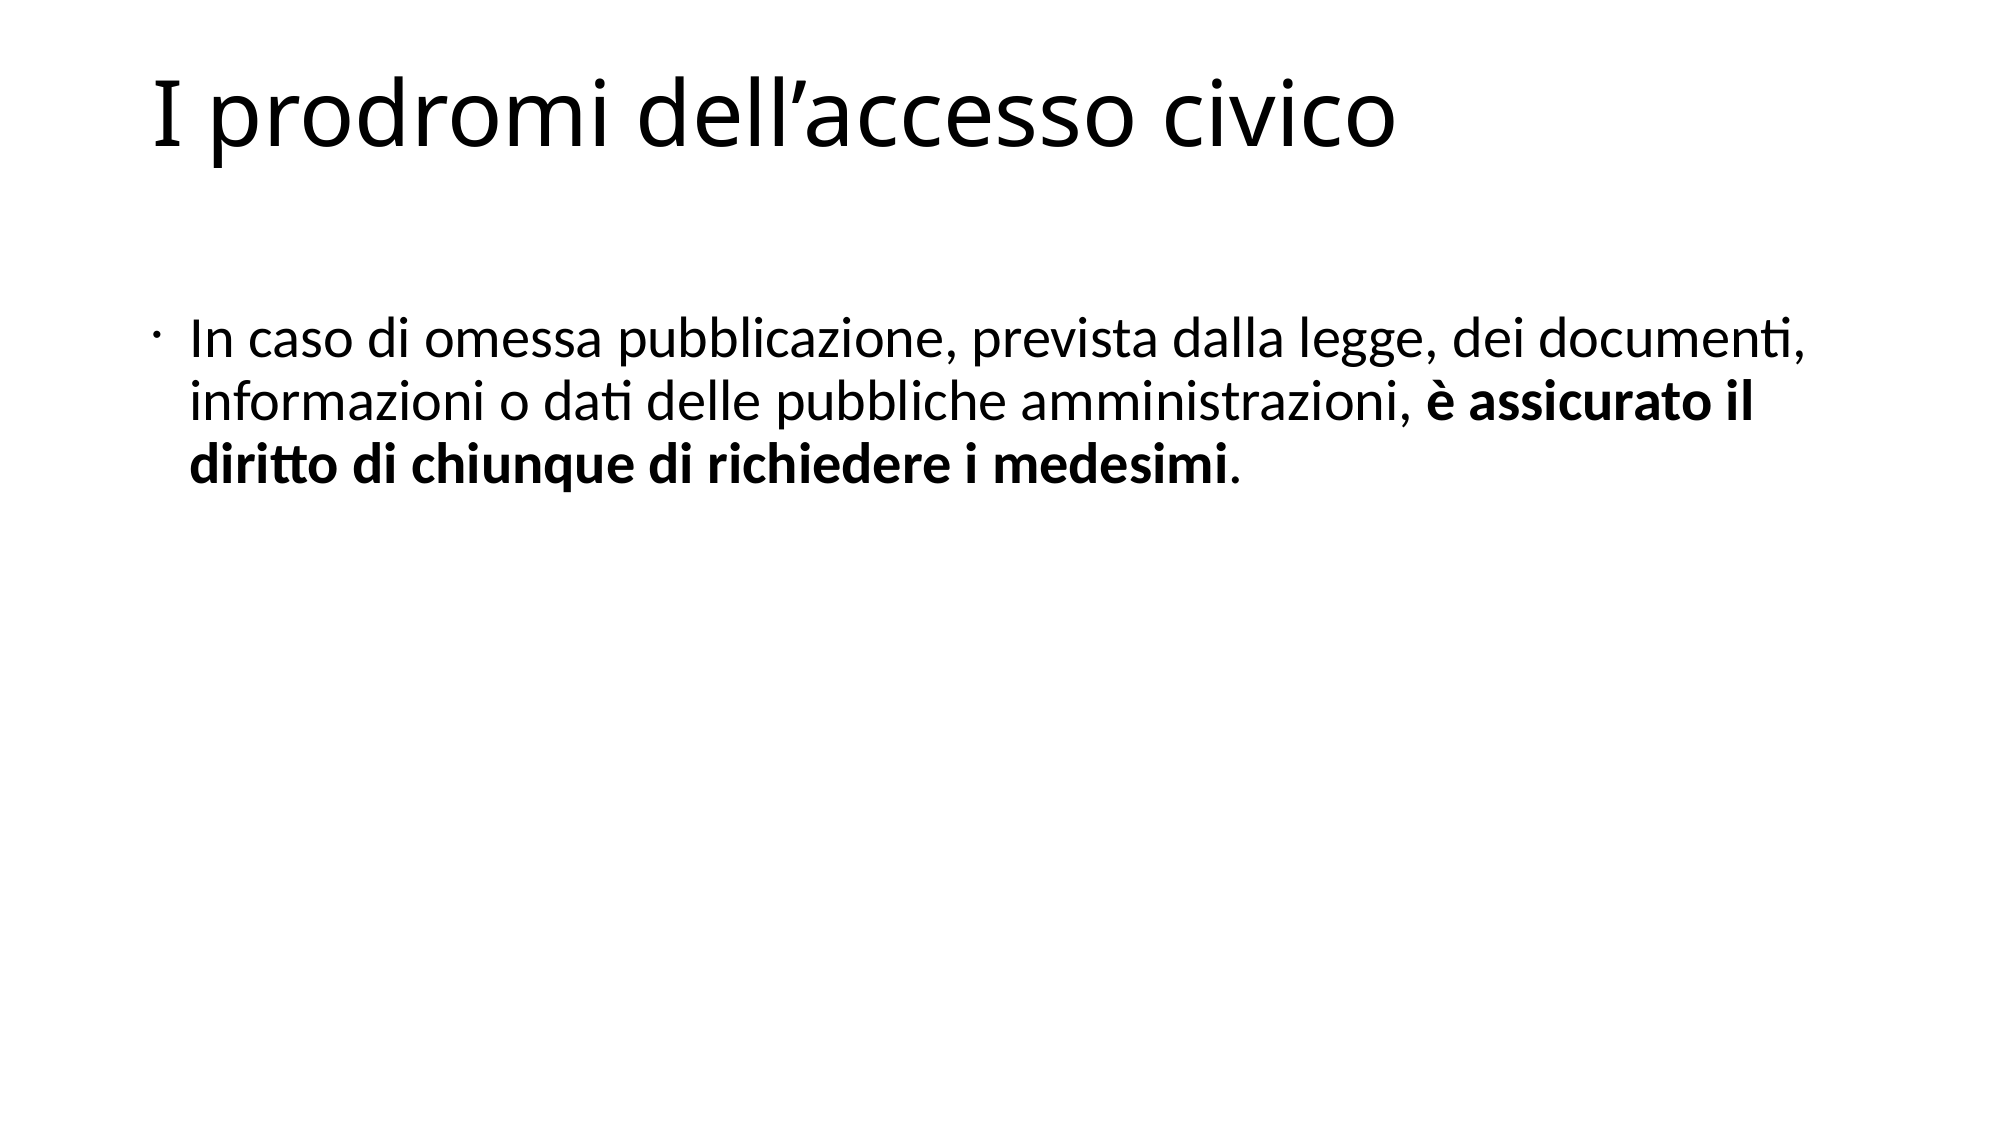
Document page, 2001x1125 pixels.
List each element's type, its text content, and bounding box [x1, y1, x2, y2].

title I prodromi dell’accesso civico [137, 59, 1863, 278]
list In caso di omessa pubblicazione, prevista dalla legge, dei documenti, informazioni o dati delle pubbliche amministrazioni, è assicurato il diritto di chiunque di richiedere i medesimi. [137, 299, 1863, 1014]
